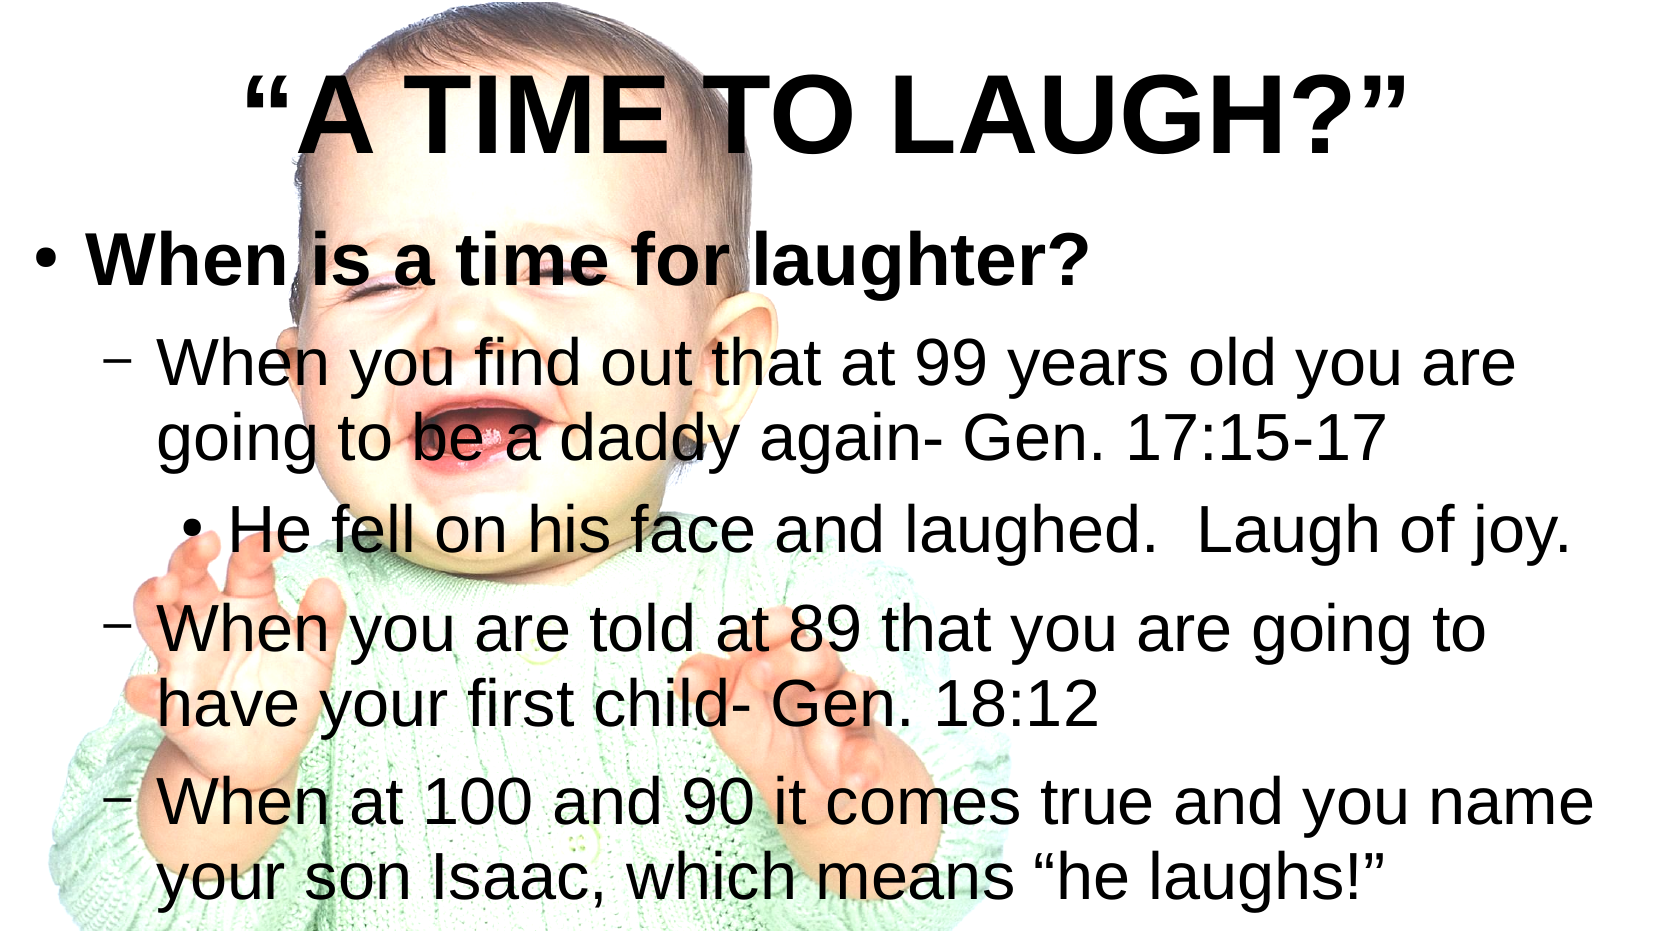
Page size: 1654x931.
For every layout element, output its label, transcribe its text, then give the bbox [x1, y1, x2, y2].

list When is a time for laughter? When you find out that at 99 years old you are going to be a daddy again- Gen. 17:15-17 He fell on his face and laughed. Laugh of joy. When you are told at 89 that you are going to have your first child- Gen. 18:12 When at 100 and 90 it comes true and you name your son Isaac, which means “he laughs!” [15, 217, 1636, 916]
picture [0, 2, 1652, 931]
title “A TIME TO LAUGH?” [82, 37, 1571, 193]
